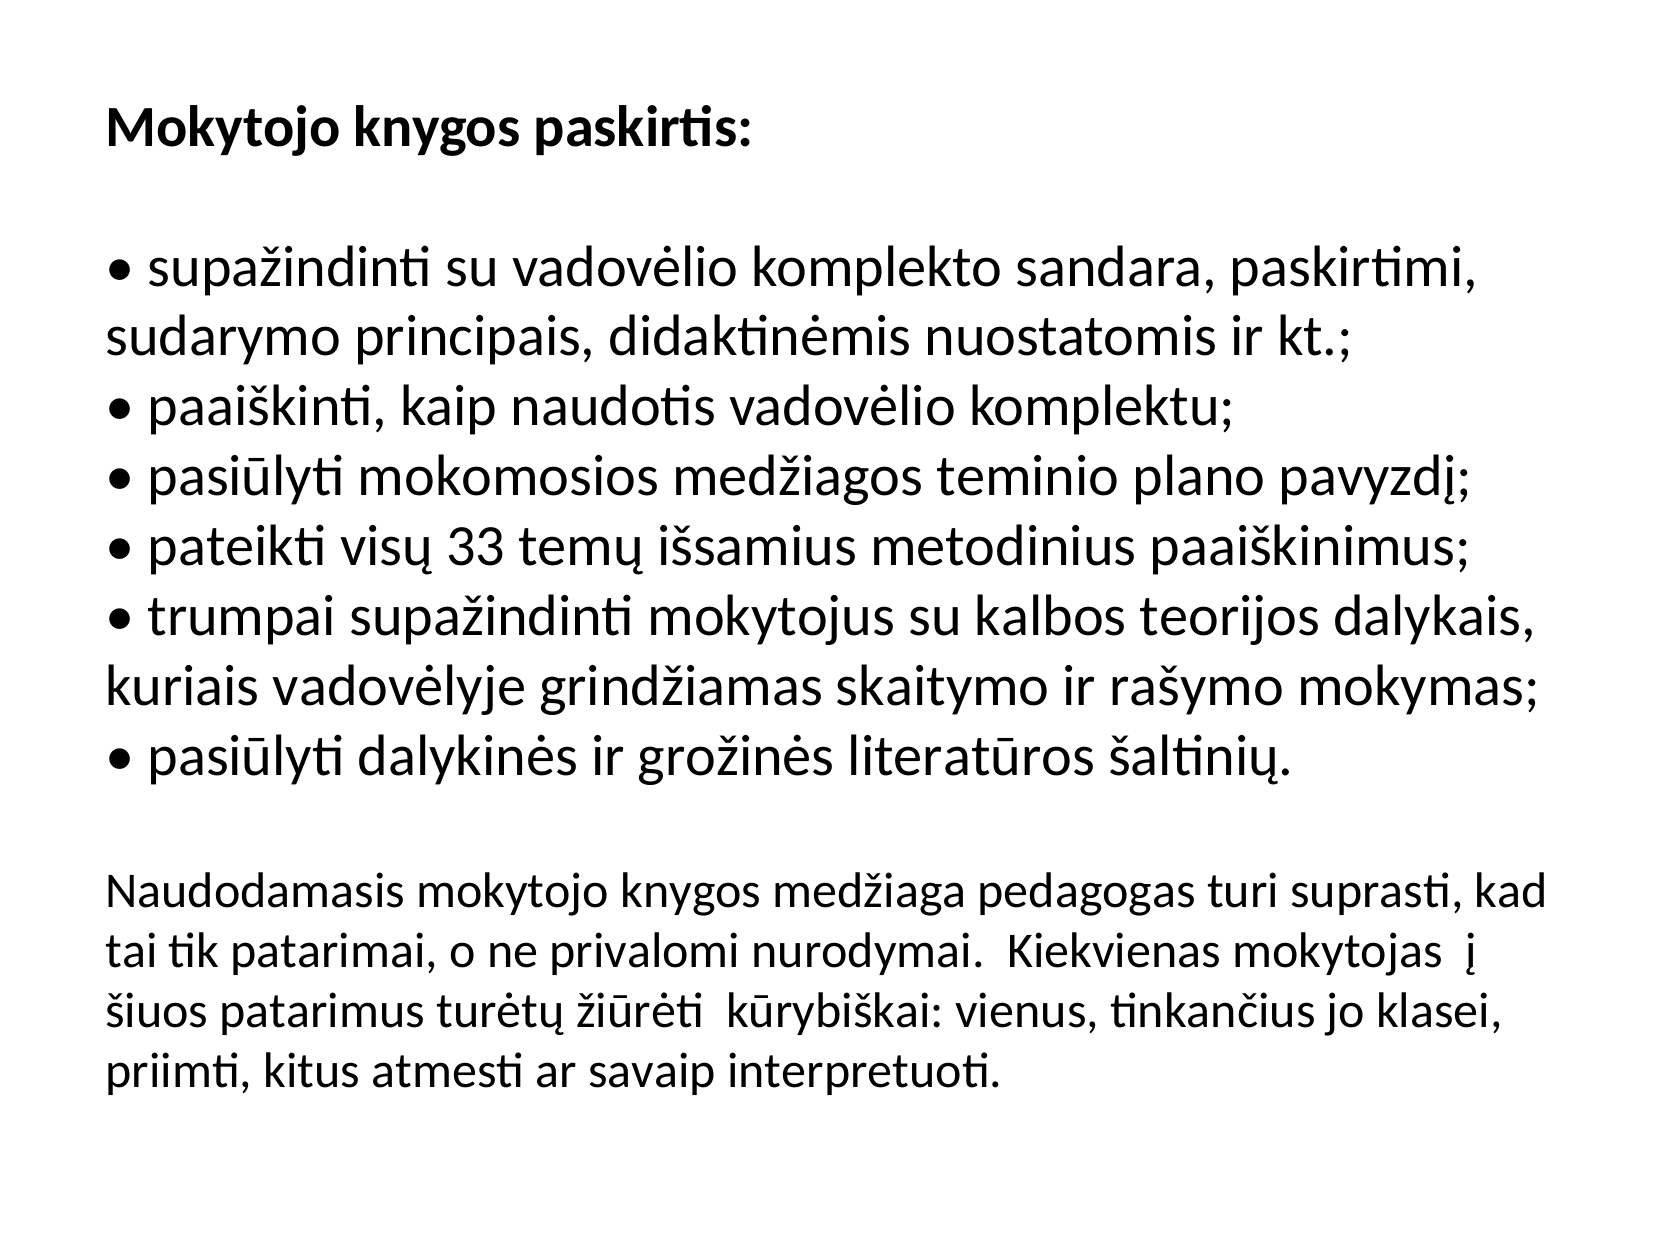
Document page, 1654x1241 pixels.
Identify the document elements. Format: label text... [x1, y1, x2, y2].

text_box Mokytojo knygos paskirtis: • supažindinti su vadovėlio komplekto sandara, paskirtimi, sudarymo principais, didaktinėmis nuostatomis ir kt.; • paaiškinti, kaip naudotis vadovėlio komplektu; • pasiūlyti mokomosios medžiagos teminio plano pavyzdį; • pateikti visų 33 temų išsamius metodinius paaiškinimus; • trumpai supažindinti mokytojus su kalbos teorijos dalykais, kuriais vadovėlyje grindžiamas skaitymo ir rašymo mokymas; • pasiūlyti dalykinės ir grožinės literatūros šaltinių. Naudodamasis mokytojo knygos medžiaga pedagogas turi suprasti, kad tai tik patarimai, o ne privalomi nurodymai. Kiekvienas mokytojas į šiuos patarimus turėtų žiūrėti kūrybiškai: vienus, tinkančius jo klasei, priimti, kitus atmesti ar savaip interpretuoti. [90, 80, 1564, 1241]
